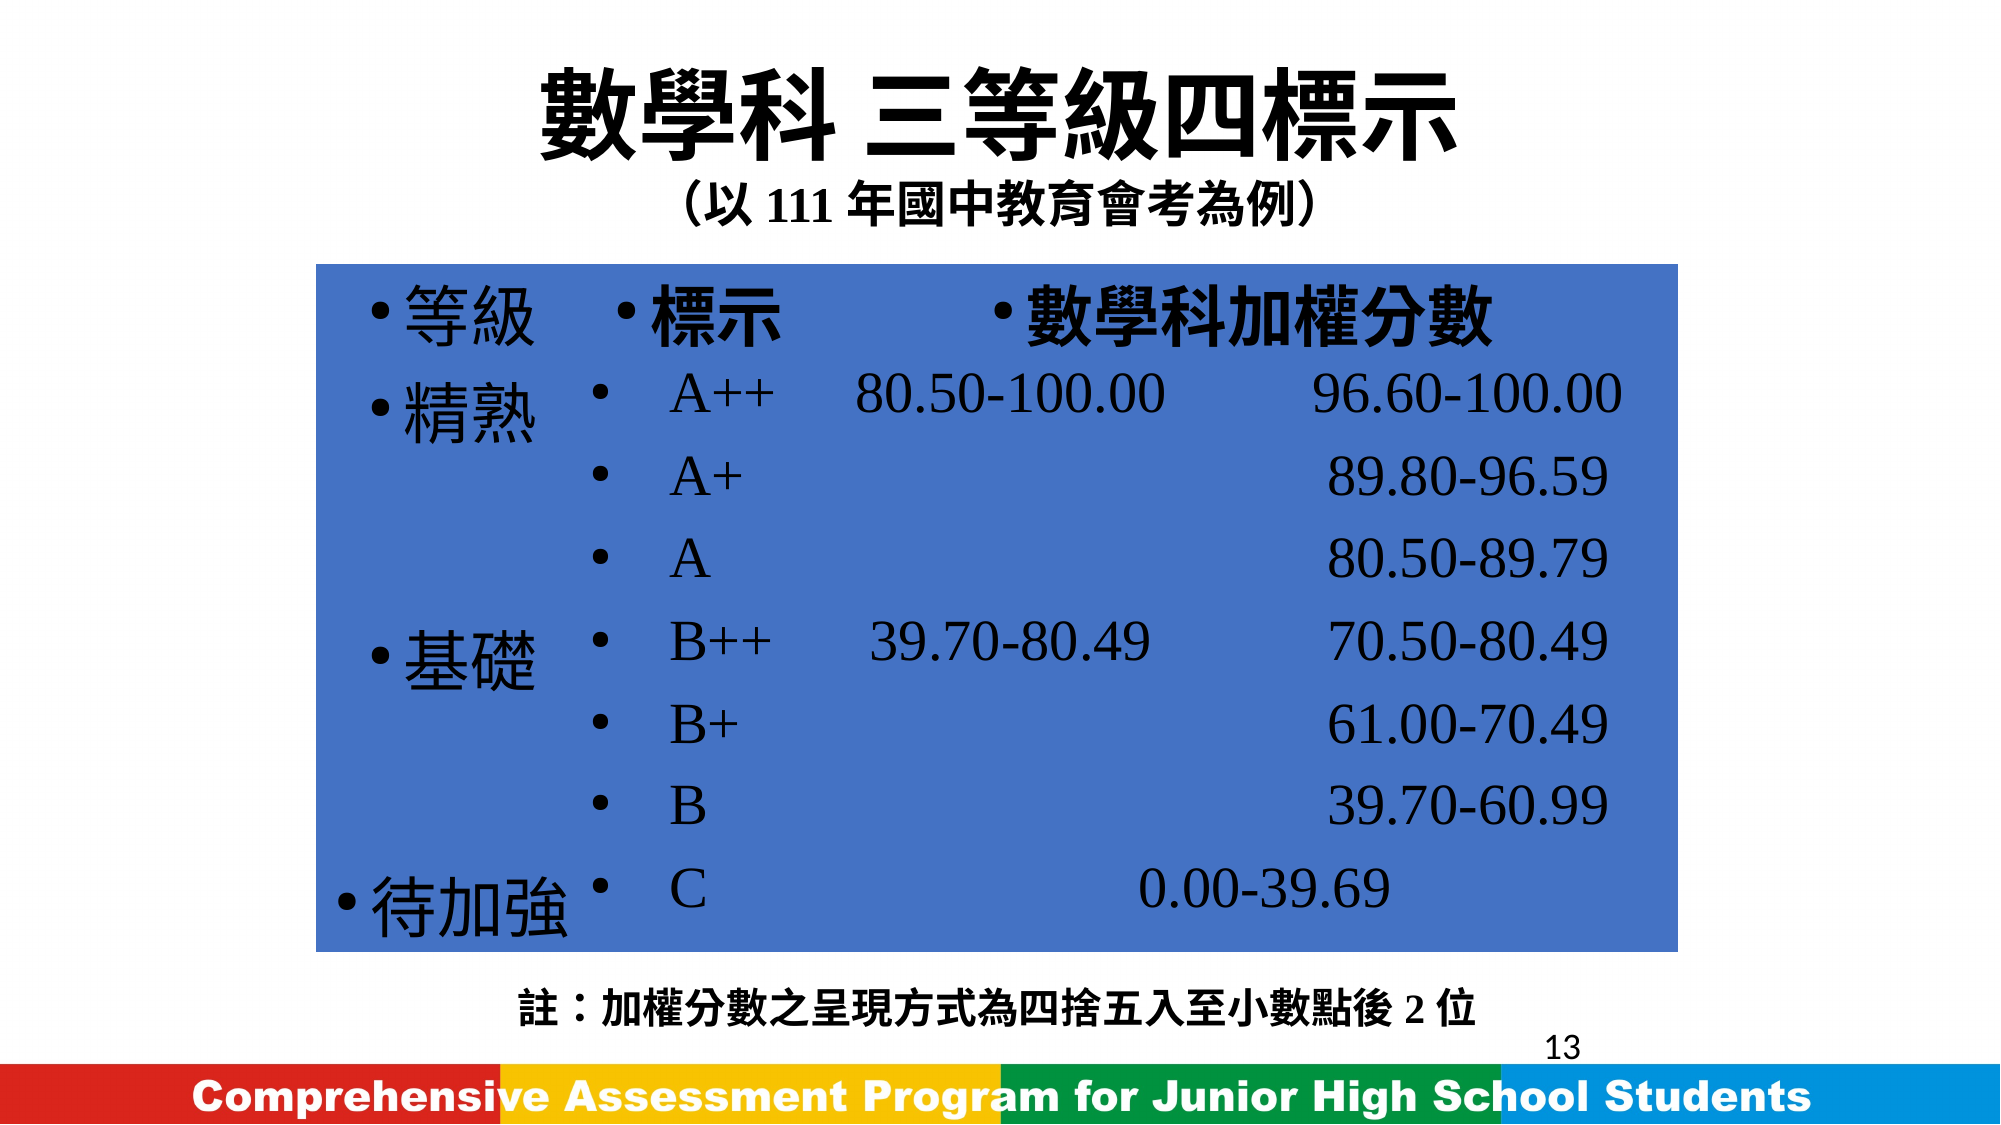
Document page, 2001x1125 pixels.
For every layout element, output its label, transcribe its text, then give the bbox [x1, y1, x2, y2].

table_cell 基礎 [316, 609, 590, 855]
table_header 等級 [316, 264, 590, 361]
table_cell 96.60-100.00 [1214, 361, 1678, 443]
table_cell 39.70-80.49 [808, 609, 1214, 855]
text_box 13 [1528, 1014, 1995, 1075]
table_header 標示 [590, 264, 808, 361]
table_cell B [590, 772, 808, 855]
table_cell A [590, 526, 808, 609]
table_cell B++ [590, 609, 808, 691]
table_cell 39.70-60.99 [1214, 772, 1678, 855]
table_cell 80.50-89.79 [1214, 526, 1678, 609]
table_cell 61.00-70.49 [1214, 691, 1678, 772]
table_cell 0.00-39.69 [808, 855, 1678, 952]
table_cell 89.80-96.59 [1214, 443, 1678, 526]
table_cell 精熟 [316, 361, 590, 609]
title 數學科 三等級四標示 （以111年國中教育會考為例） [99, 45, 1900, 233]
table_cell 80.50-100.00 [808, 361, 1214, 609]
table_cell B+ [590, 691, 808, 772]
table_cell C [590, 855, 808, 952]
text_box 註：加權分數之呈現方式為四捨五入至小數點後2位 [502, 974, 1748, 1041]
table_cell 70.50-80.49 [1214, 609, 1678, 691]
table_cell 待加強 [316, 855, 590, 952]
table_header 數學科加權分數 [808, 264, 1678, 361]
table_cell A+ [590, 443, 808, 526]
table_cell A++ [590, 361, 808, 443]
